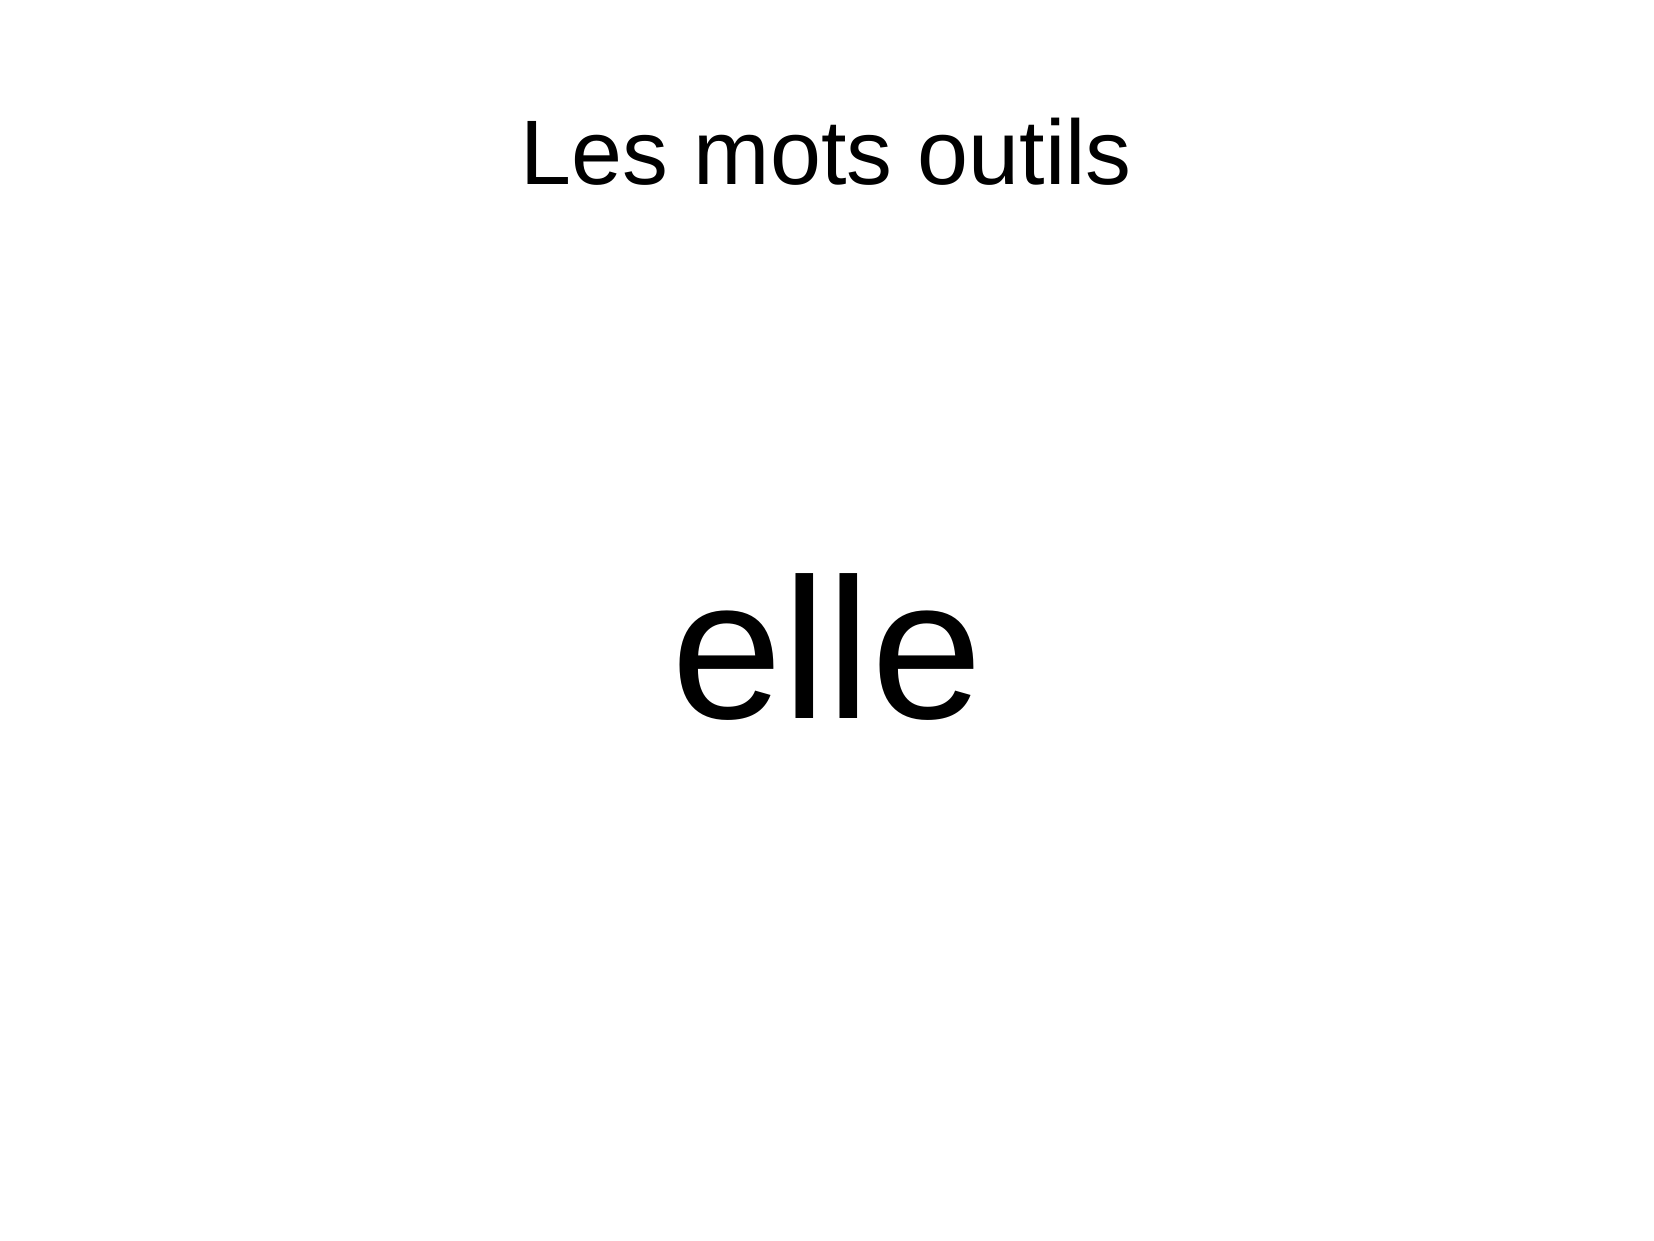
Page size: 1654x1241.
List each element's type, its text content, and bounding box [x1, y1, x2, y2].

subtitle elle [82, 290, 1571, 1010]
title Les mots outils [82, 49, 1571, 257]
